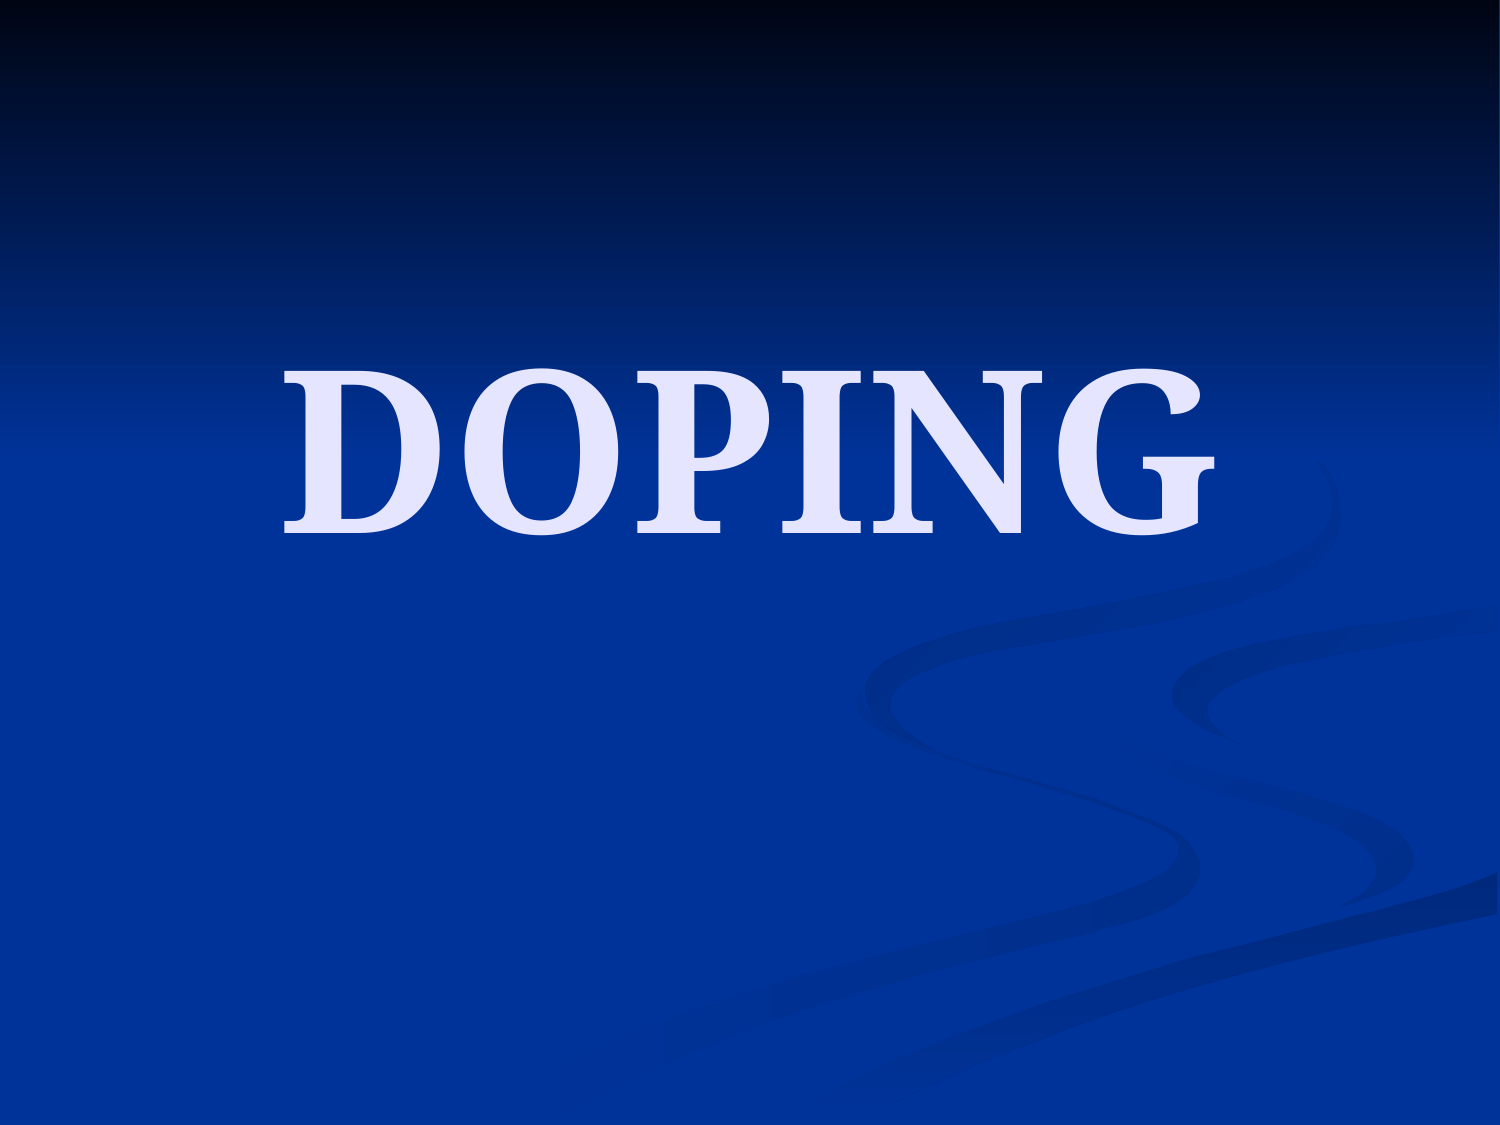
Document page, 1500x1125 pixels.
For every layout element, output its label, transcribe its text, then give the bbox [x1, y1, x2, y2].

title DOPING [112, 284, 1388, 600]
